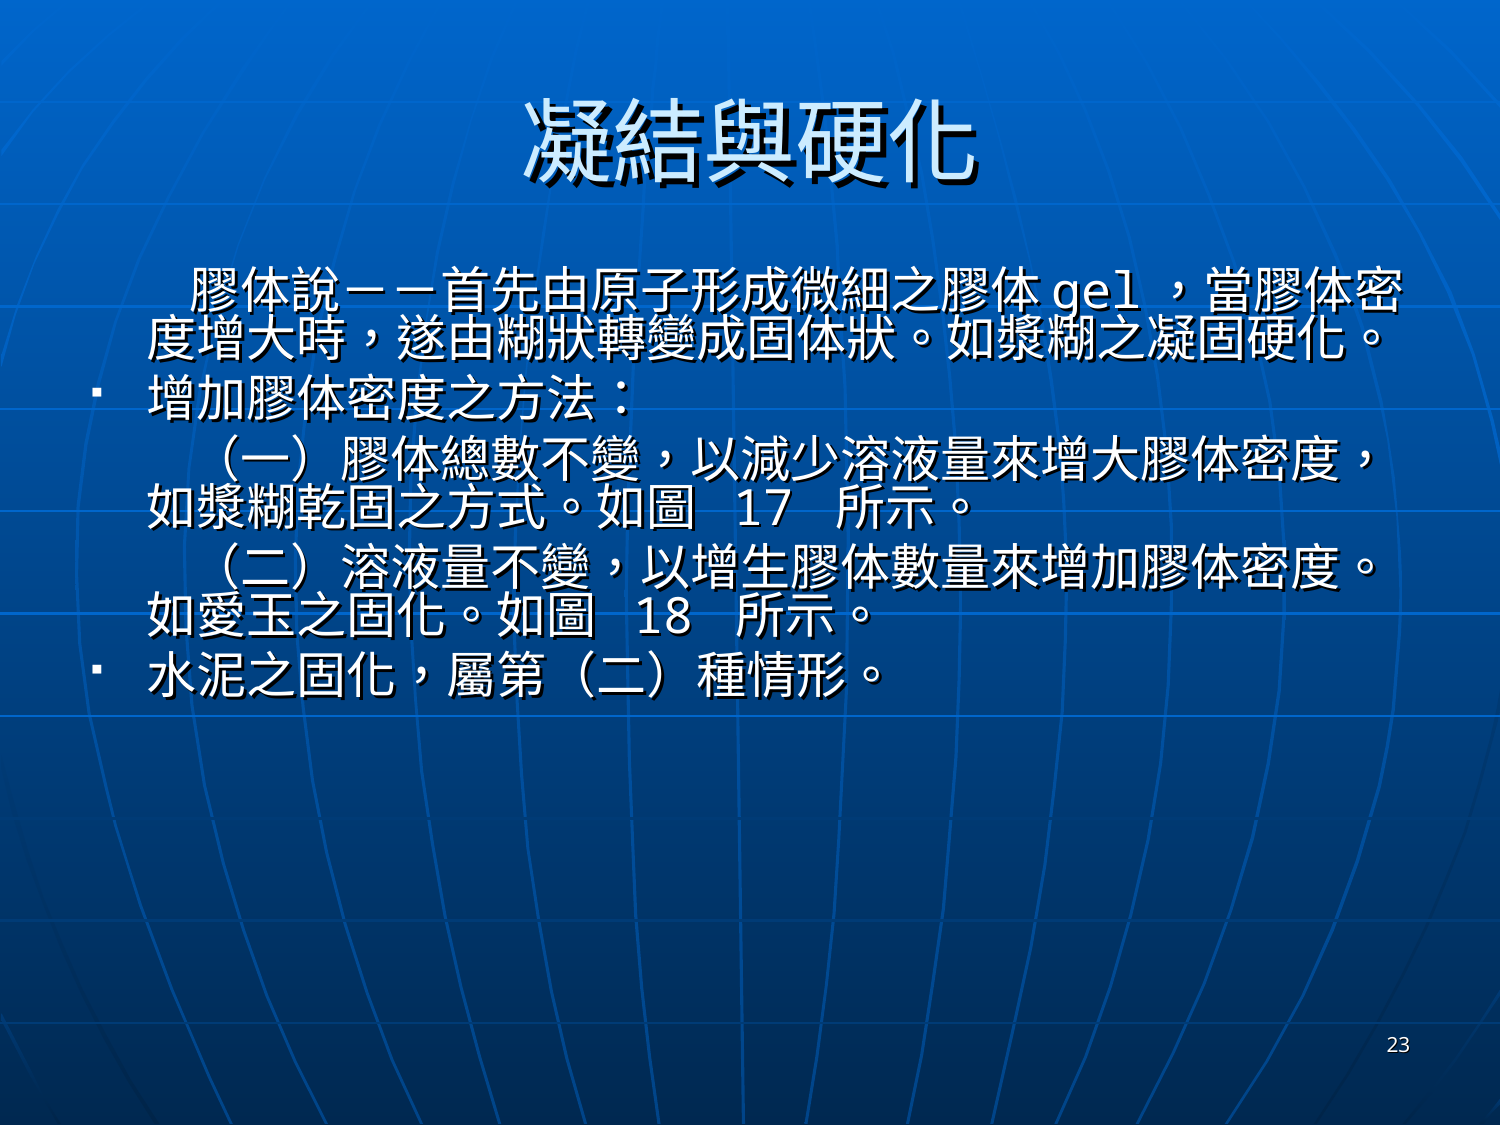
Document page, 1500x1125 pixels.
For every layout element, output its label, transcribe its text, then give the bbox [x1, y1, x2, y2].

list 膠体說－－首先由原子形成微細之膠体gel，當膠体密度增大時，遂由糊狀轉變成固体狀。如漿糊之凝固硬化。 增加膠体密度之方法： （一）膠体總數不變，以減少溶液量來增大膠体密度，如漿糊乾固之方式。如圖 17 所示。 （二）溶液量不變，以增生膠体數量來增加膠体密度。如愛玉之固化。如圖 18 所示。 水泥之固化，屬第（二）種情形。 [75, 262, 1426, 1006]
title 凝結與硬化 [75, 45, 1426, 233]
text_box <編號> [1074, 1024, 1426, 1100]
